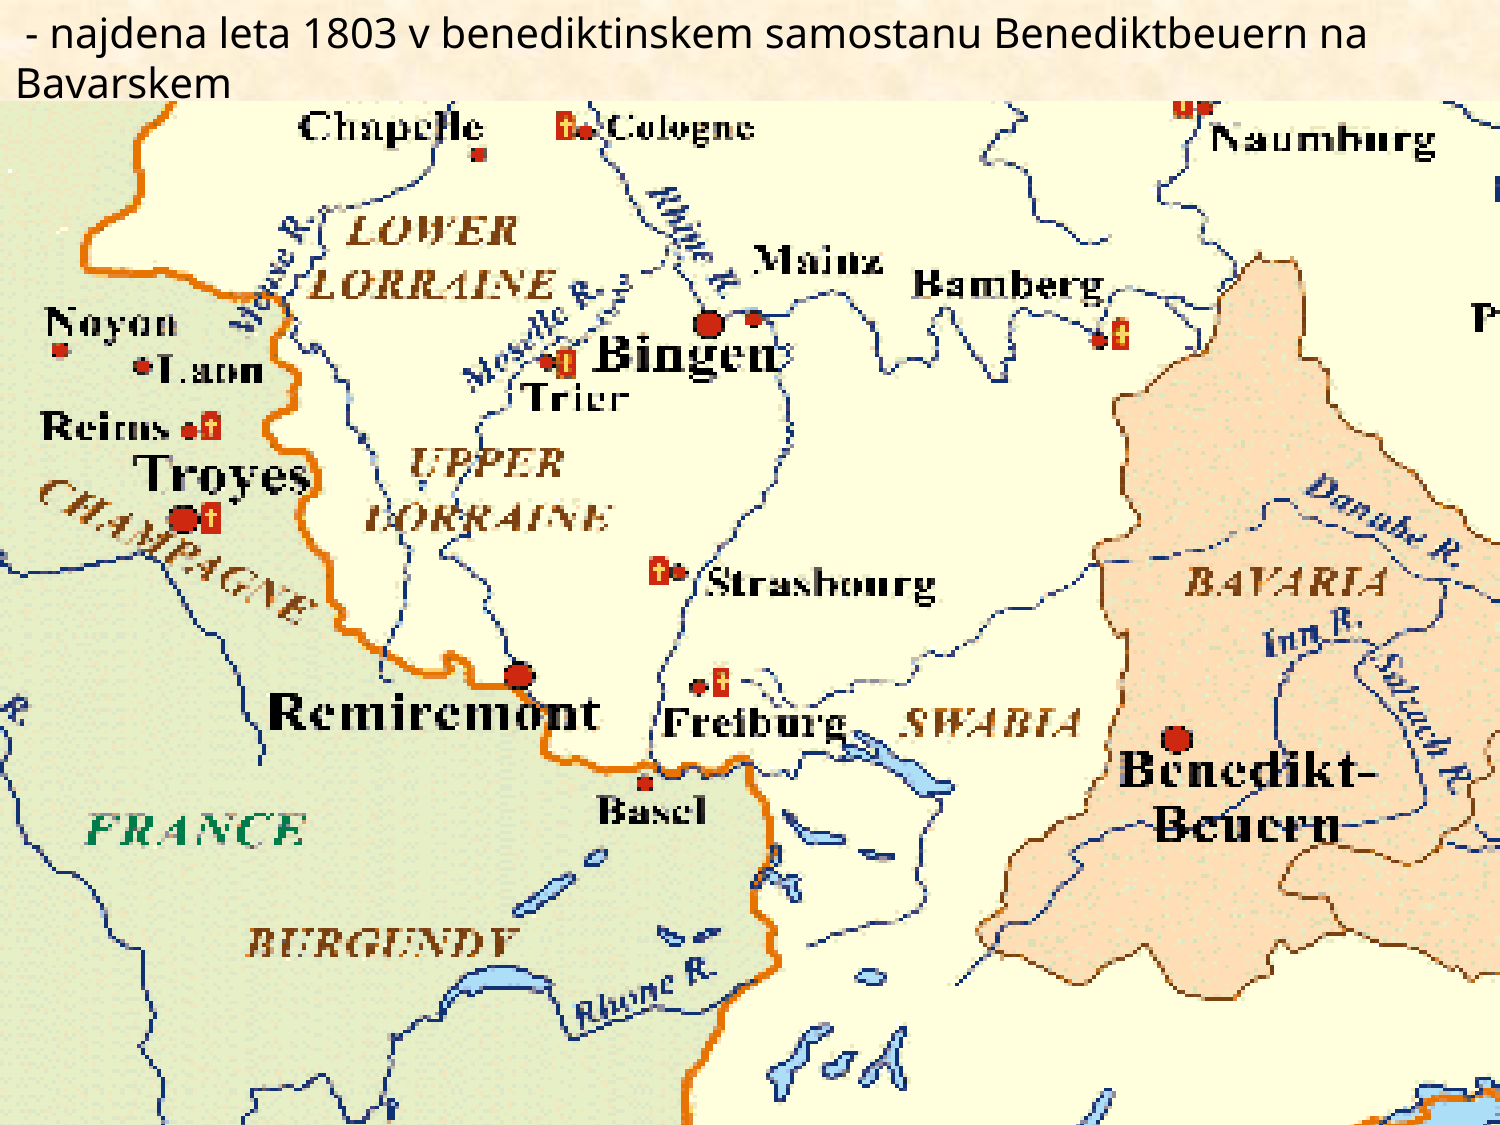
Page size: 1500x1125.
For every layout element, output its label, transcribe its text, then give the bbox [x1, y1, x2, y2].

text_box - najdena leta 1803 v benediktinskem samostanu Benediktbeuern na Bavarskem [0, 0, 1500, 101]
picture [0, 101, 1500, 1125]
